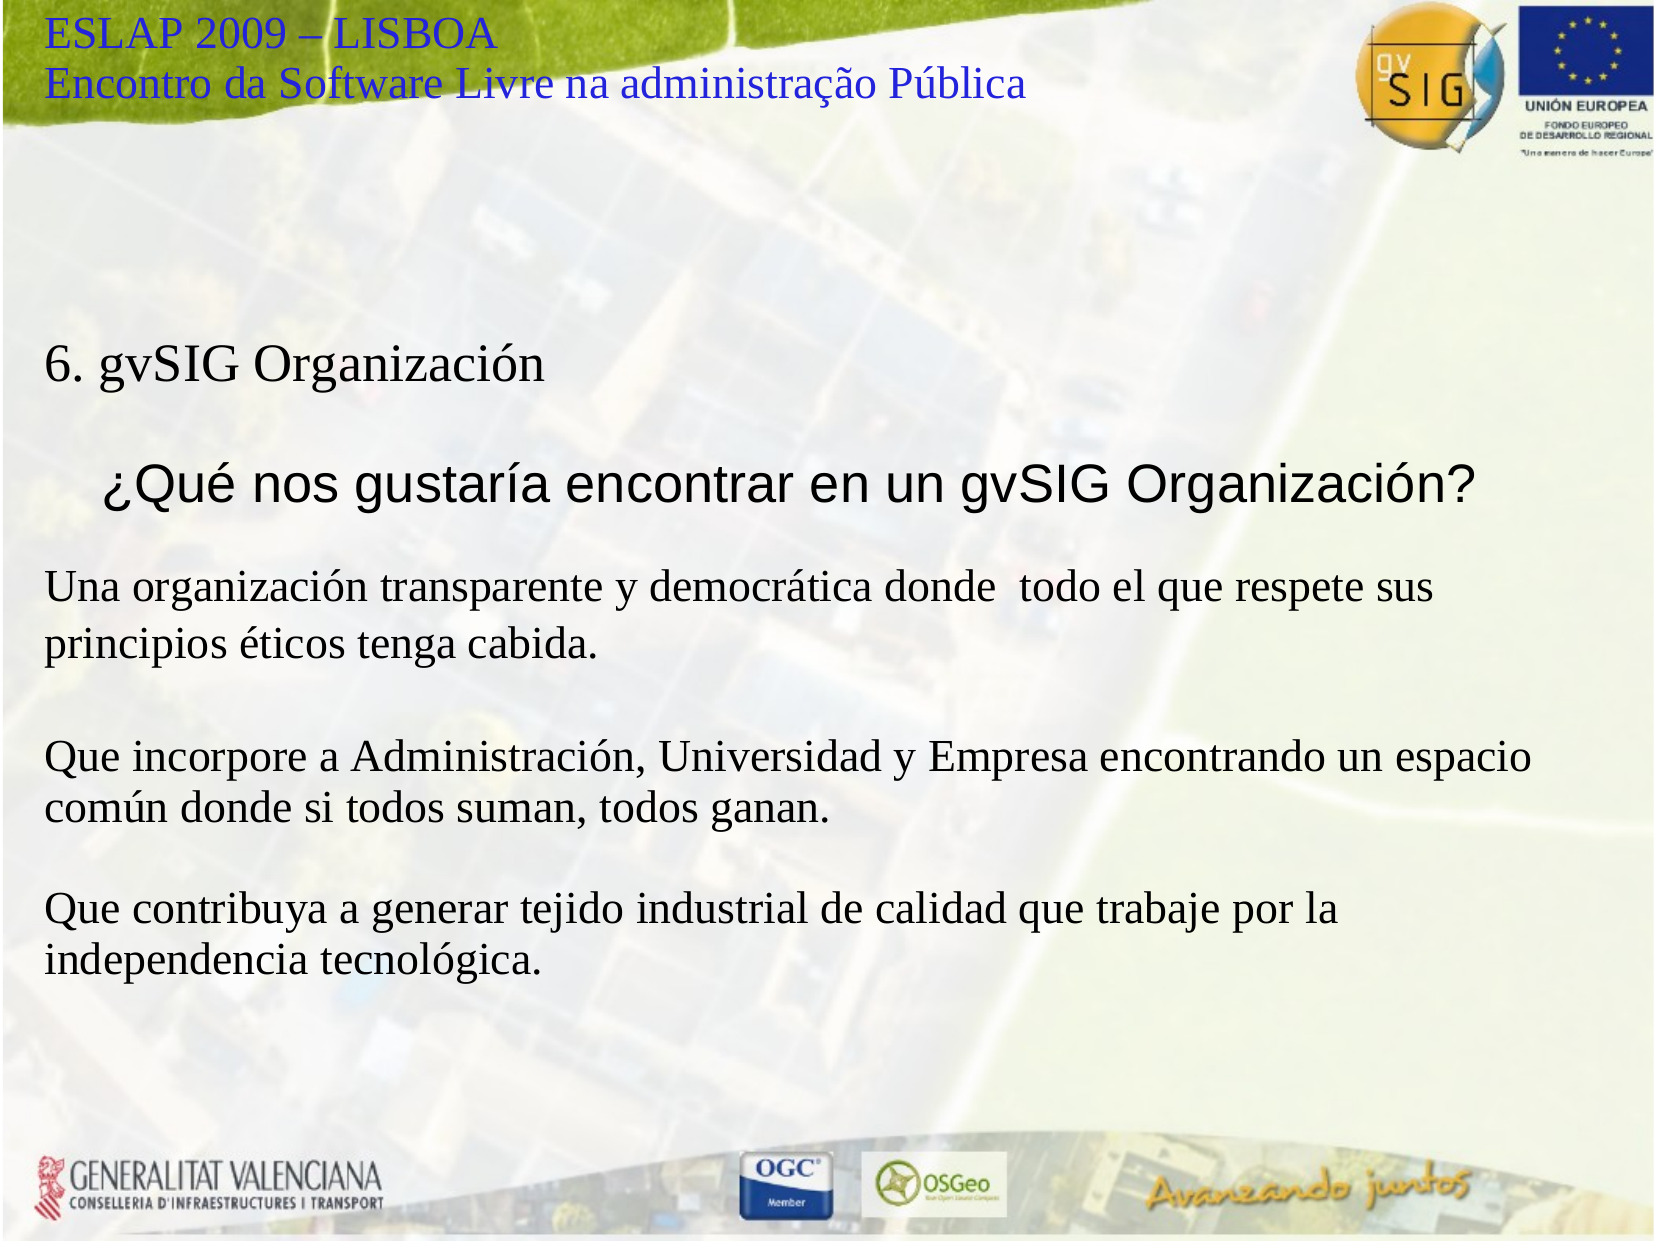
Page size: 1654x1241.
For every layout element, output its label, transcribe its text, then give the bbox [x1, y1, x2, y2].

text_box 6. gvSIG Organización ¿Qué nos gustaría encontrar en un gvSIG Organización? Una organización transparente y democrática donde todo el que respete sus principios éticos tenga cabida. Que incorpore a Administración, Universidad y Empresa encontrando un espacio común donde si todos suman, todos ganan. Que contribuya a generar tejido industrial de calidad que trabaje por la independencia tecnológica. [29, 324, 1565, 1166]
picture [2, 0, 1654, 1241]
